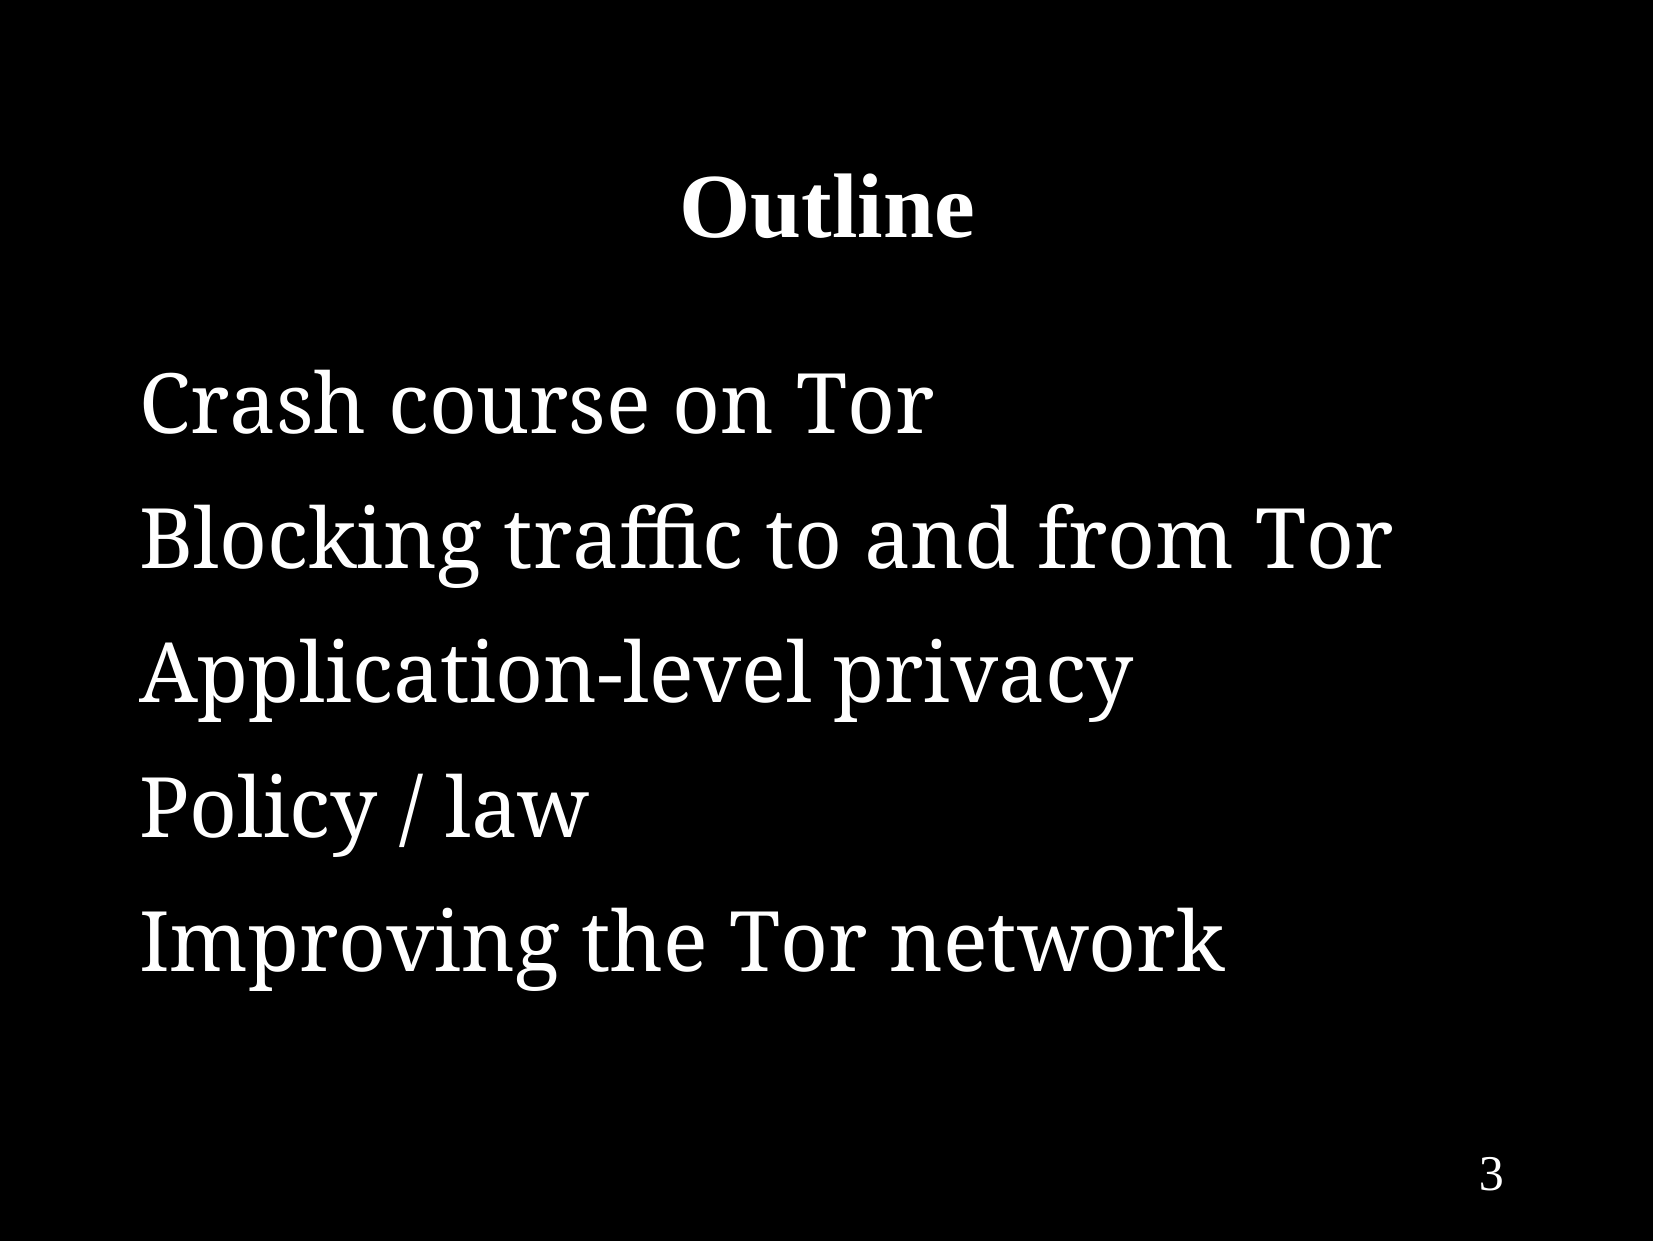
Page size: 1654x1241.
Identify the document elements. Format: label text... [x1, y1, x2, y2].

list Crash course on Tor Blocking traffic to and from Tor Application-level privacy Policy / law Improving the Tor network [121, 344, 1534, 1127]
title Outline [121, 102, 1534, 311]
